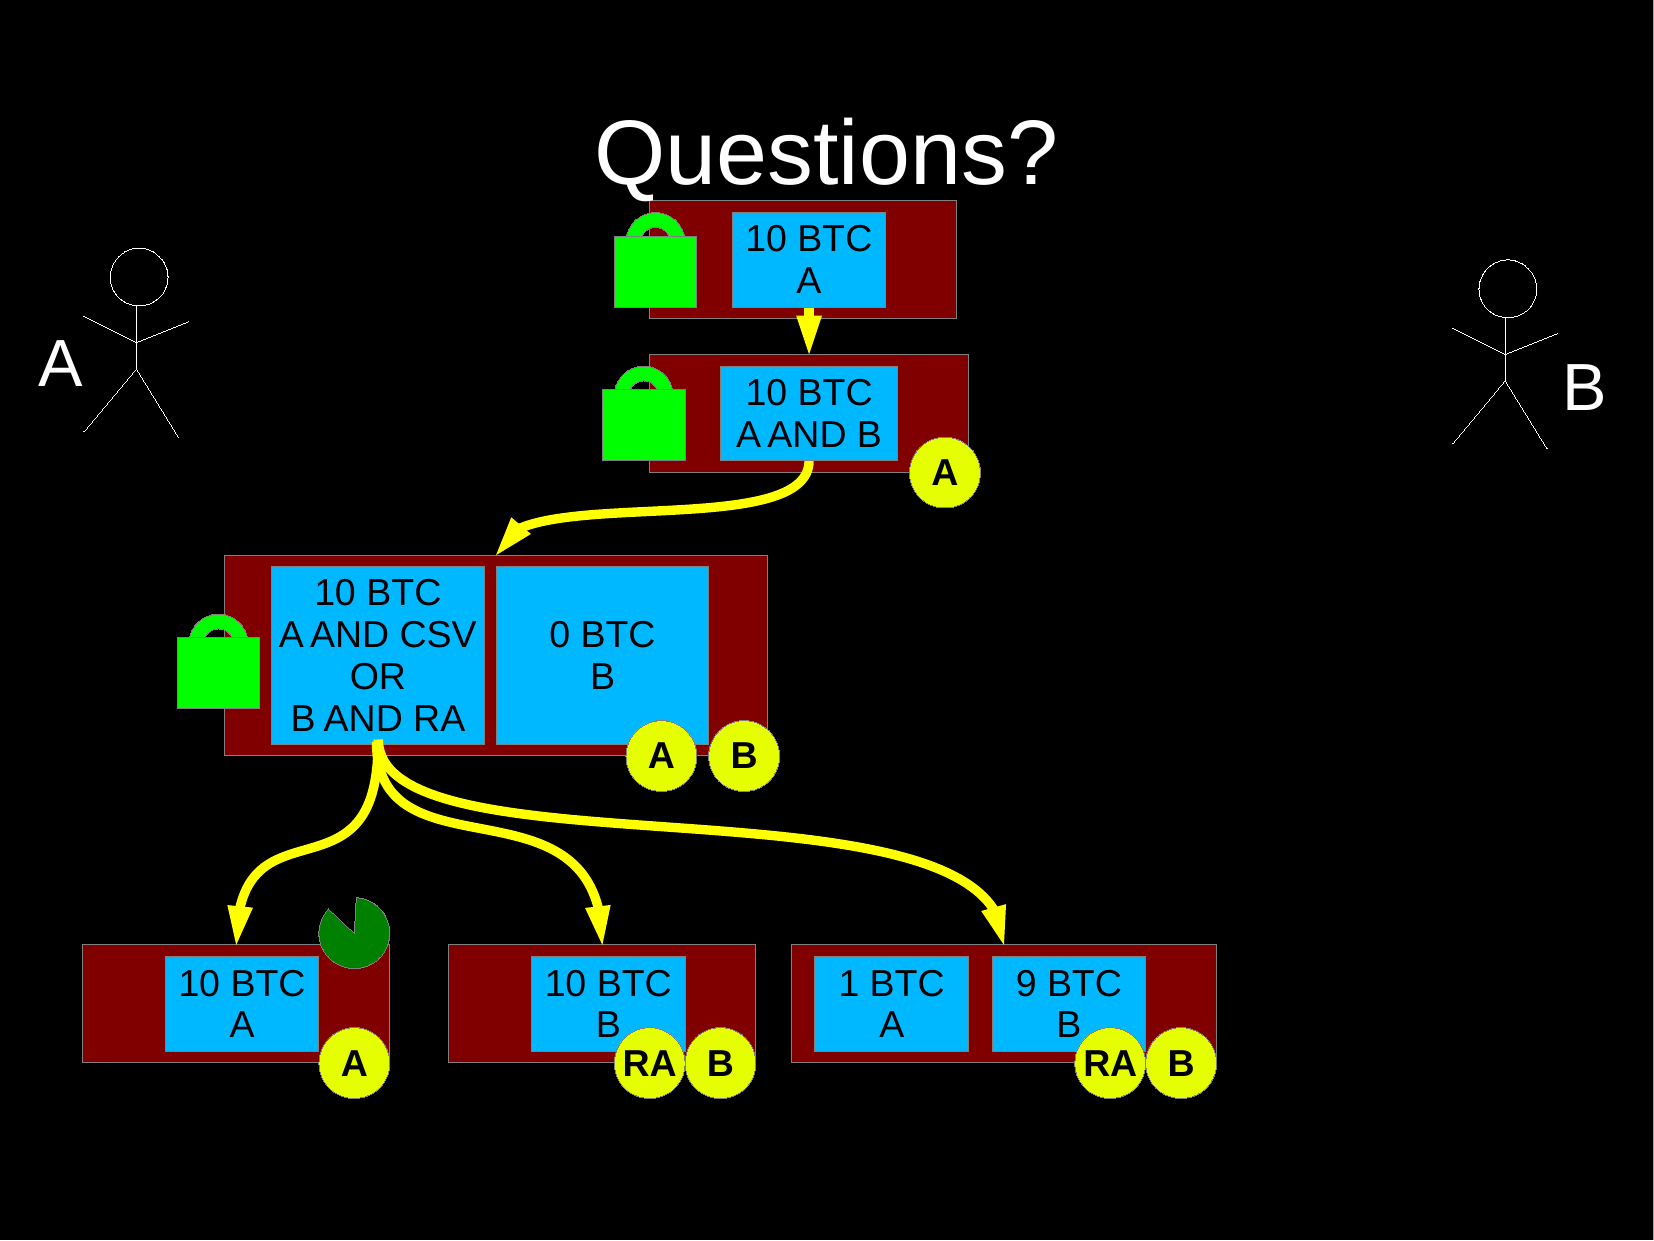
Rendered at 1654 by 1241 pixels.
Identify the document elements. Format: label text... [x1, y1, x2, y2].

text_box [602, 354, 969, 473]
text_box [791, 944, 1217, 1063]
text_box [614, 257, 804, 319]
text_box B [1547, 342, 1622, 432]
text_box B [685, 1027, 756, 1099]
text_box [814, 257, 957, 319]
text_box [448, 944, 756, 1063]
text_box B [708, 720, 780, 792]
text_box A [23, 318, 98, 409]
text_box B [1146, 1027, 1217, 1099]
text_box RA [614, 1027, 686, 1099]
text_box [177, 555, 768, 756]
text_box 10 BTC A [165, 956, 319, 1052]
text_box RA [1074, 1027, 1146, 1099]
text_box 10 BTC A AND B [720, 366, 898, 461]
text_box 10 BTC A AND CSV OR B AND RA [271, 566, 485, 745]
text_box 0 BTC B [496, 566, 709, 745]
text_box 10 BTC A [732, 257, 886, 308]
text_box A [318, 1027, 390, 1099]
text_box A [625, 720, 697, 792]
title Questions? [82, 49, 1571, 257]
text_box 9 BTC B [992, 956, 1146, 1052]
text_box A [909, 437, 981, 508]
text_box [82, 897, 390, 1063]
text_box 10 BTC B [531, 956, 686, 1052]
text_box 1 BTC A [814, 956, 969, 1052]
